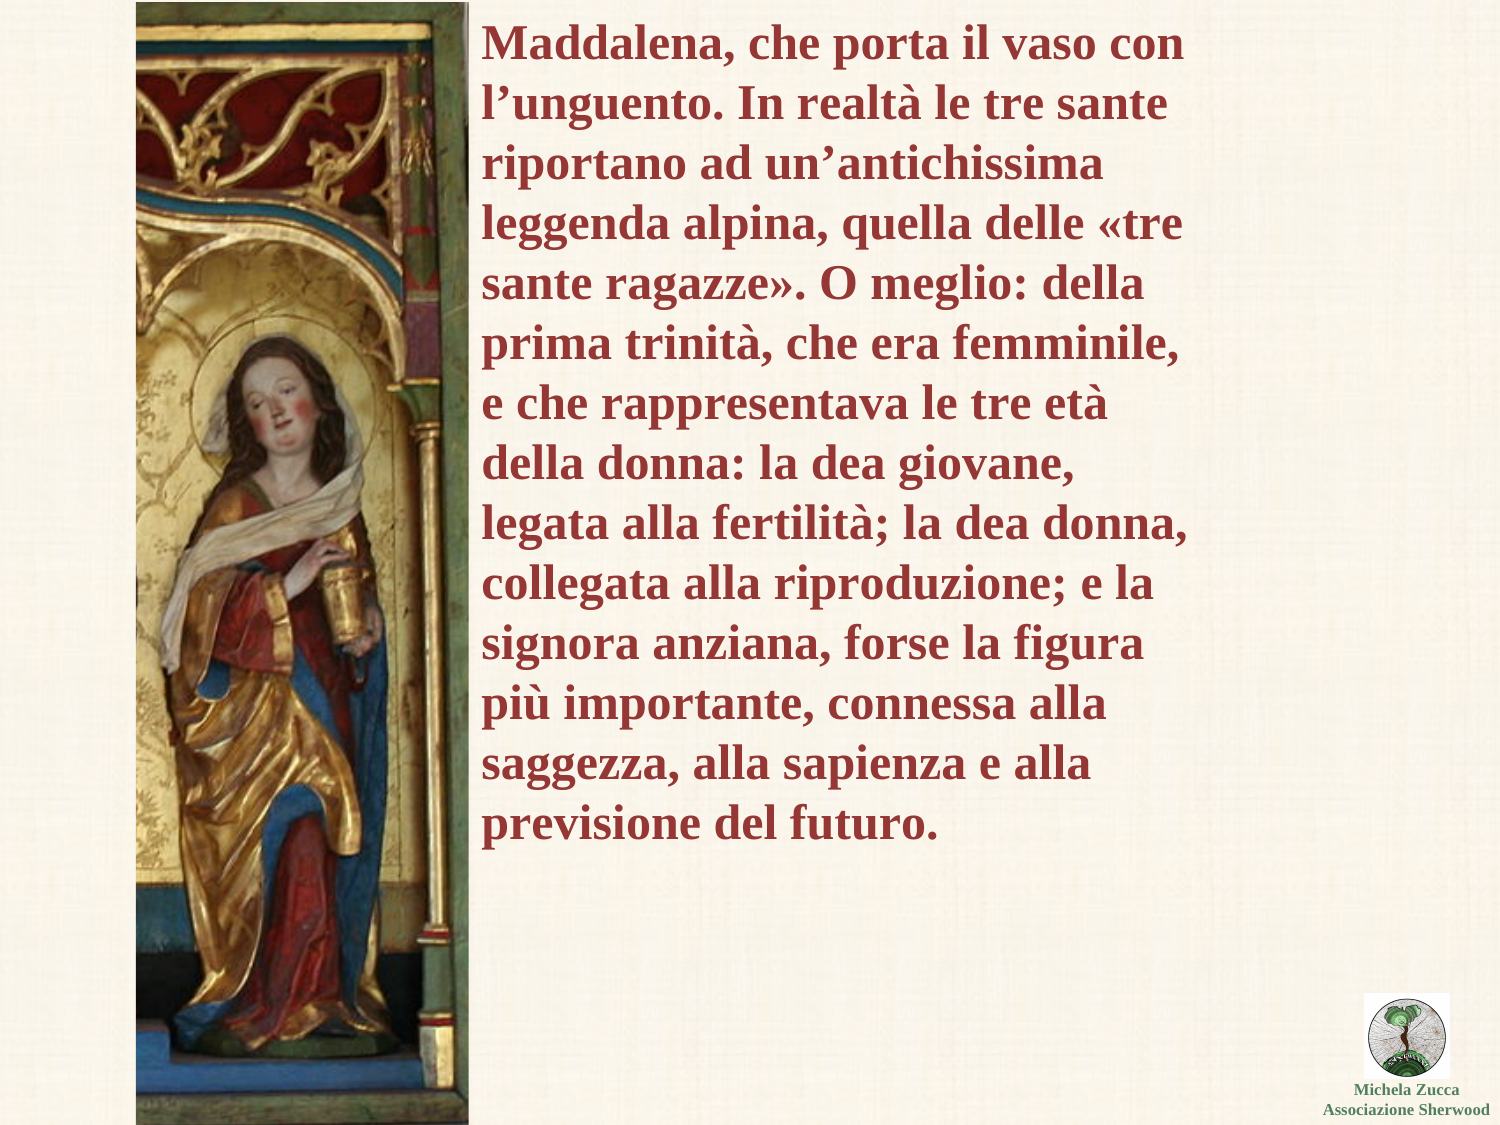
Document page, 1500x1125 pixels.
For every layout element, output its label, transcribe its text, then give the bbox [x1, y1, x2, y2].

text_box Michela Zucca Associazione Sherwood [1307, 1070, 1500, 1125]
picture [1364, 993, 1450, 1070]
picture [135, 2, 469, 1125]
text_box Maddalena, che porta il vaso con l’unguento. In realtà le tre sante riportano ad un’antichissima leggenda alpina, quella delle «tre sante ragazze». O meglio: della prima trinità, che era femminile, e che rappresentava le tre età della donna: la dea giovane, legata alla fertilità; la dea donna, collegata alla riproduzione; e la signora anziana, forse la figura più importante, connessa alla saggezza, alla sapienza e alla previsione del futuro. [469, 2, 1223, 927]
